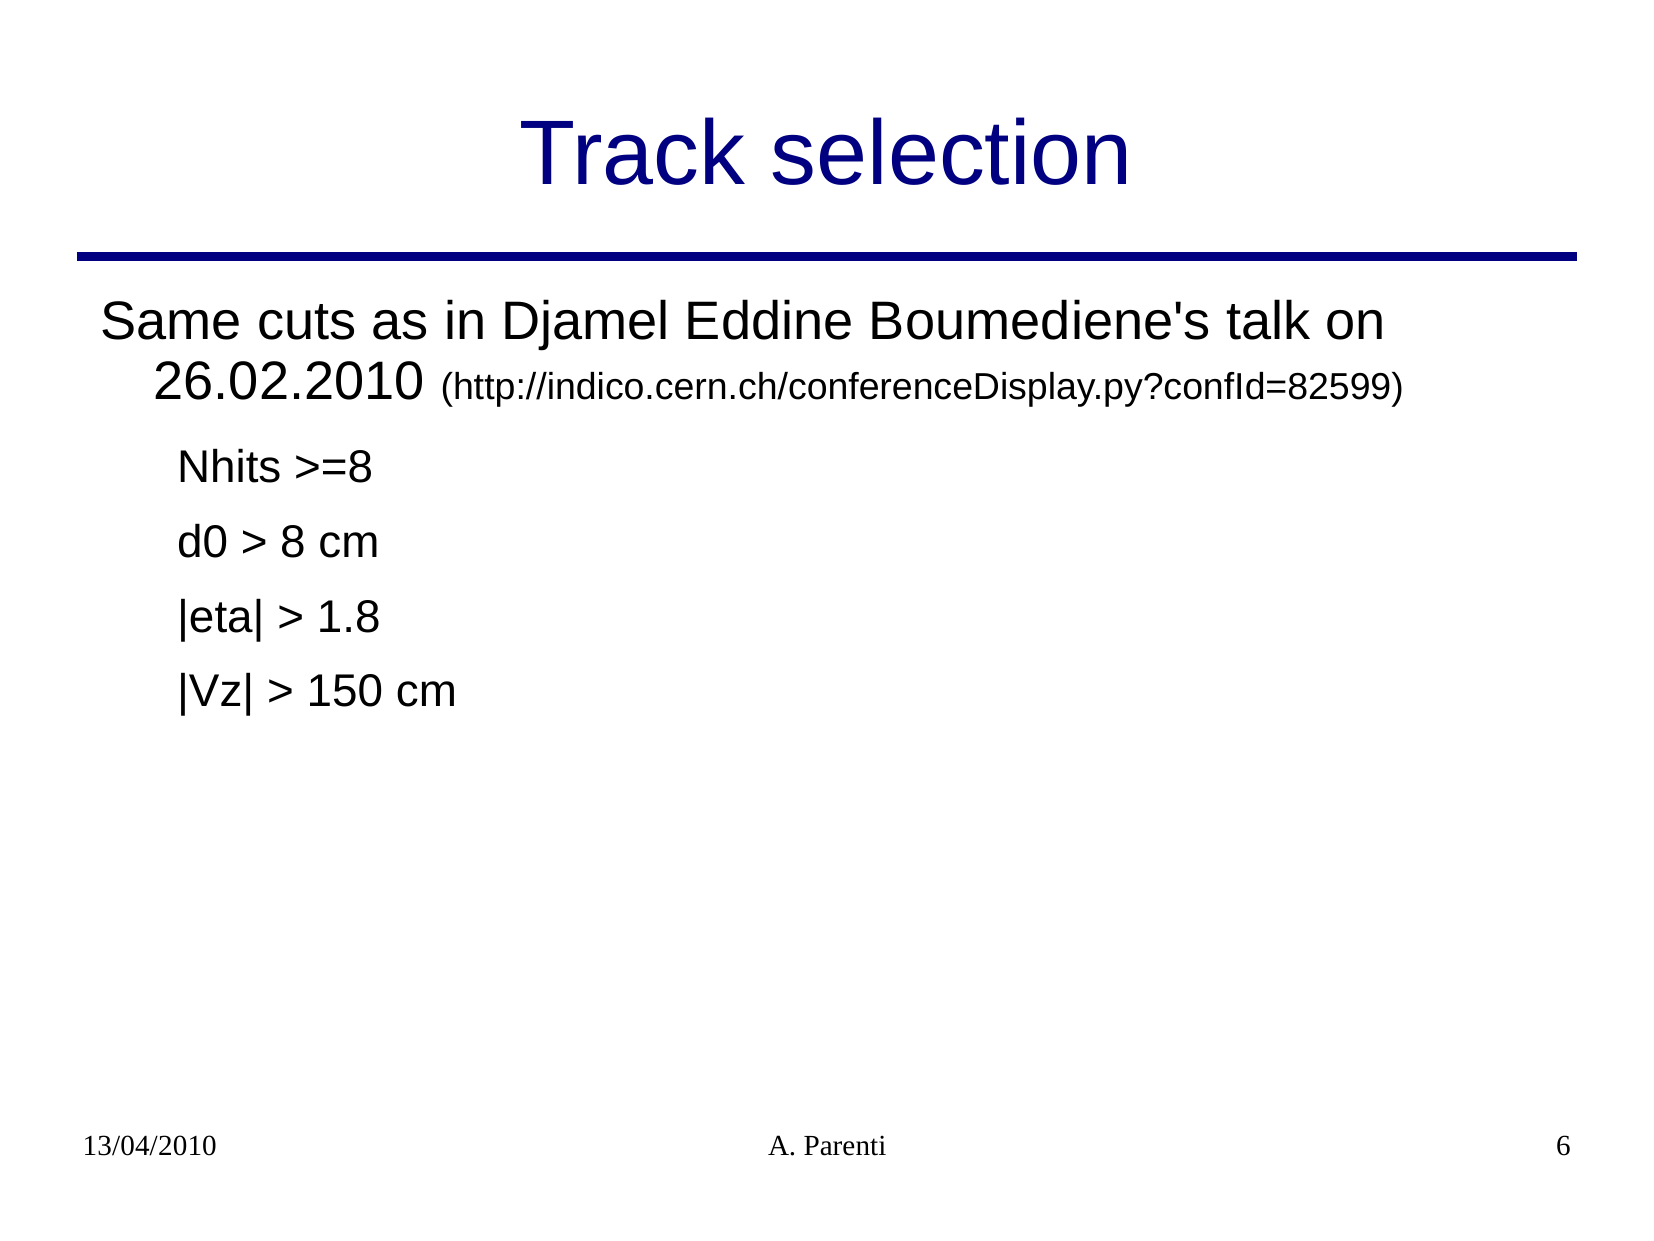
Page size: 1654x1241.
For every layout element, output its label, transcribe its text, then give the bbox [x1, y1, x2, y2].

list Same cuts as in Djamel Eddine Boumediene's talk on 26.02.2010 (http://indico.cern.ch/conferenceDisplay.py?confId=82599) Nhits >=8 d0 > 8 cm |eta| > 1.8 |Vz| > 150 cm [82, 290, 1571, 1109]
title Track selection [82, 49, 1571, 257]
